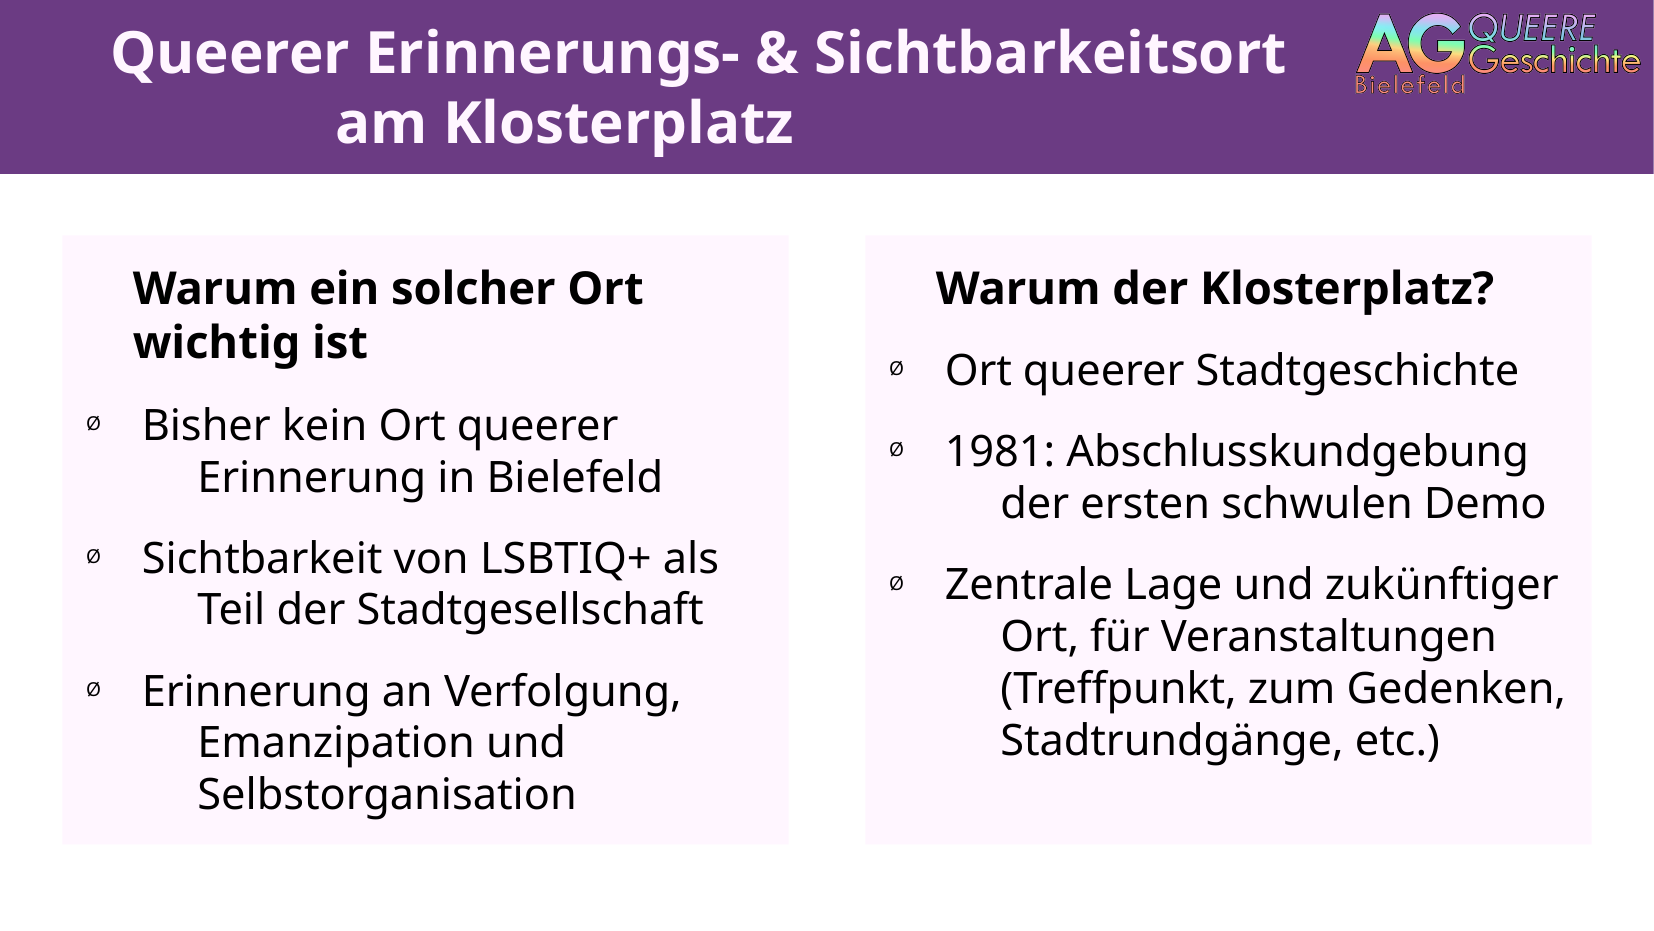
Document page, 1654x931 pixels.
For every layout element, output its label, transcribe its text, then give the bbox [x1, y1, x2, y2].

title Queerer Erinnerungs- & Sichtbarkeitsort am Klosterplatz [0, 0, 1654, 174]
list Warum der Klosterplatz? Ort queerer Stadtgeschichte 1981: Abschlusskundgebung der ersten schwulen Demo Zentrale Lage und zukünftiger Ort, für Veranstaltungen (Treffpunkt, zum Gedenken, Stadtrundgänge, etc.) [865, 235, 1592, 845]
list Warum ein solcher Ort wichtig ist Bisher kein Ort queerer Erinnerung in Bielefeld Sichtbarkeit von LSBTIQ+ als Teil der Stadtgesellschaft Erinnerung an Verfolgung, Emanzipation und Selbstorganisation [62, 235, 789, 845]
picture [1354, 11, 1642, 95]
